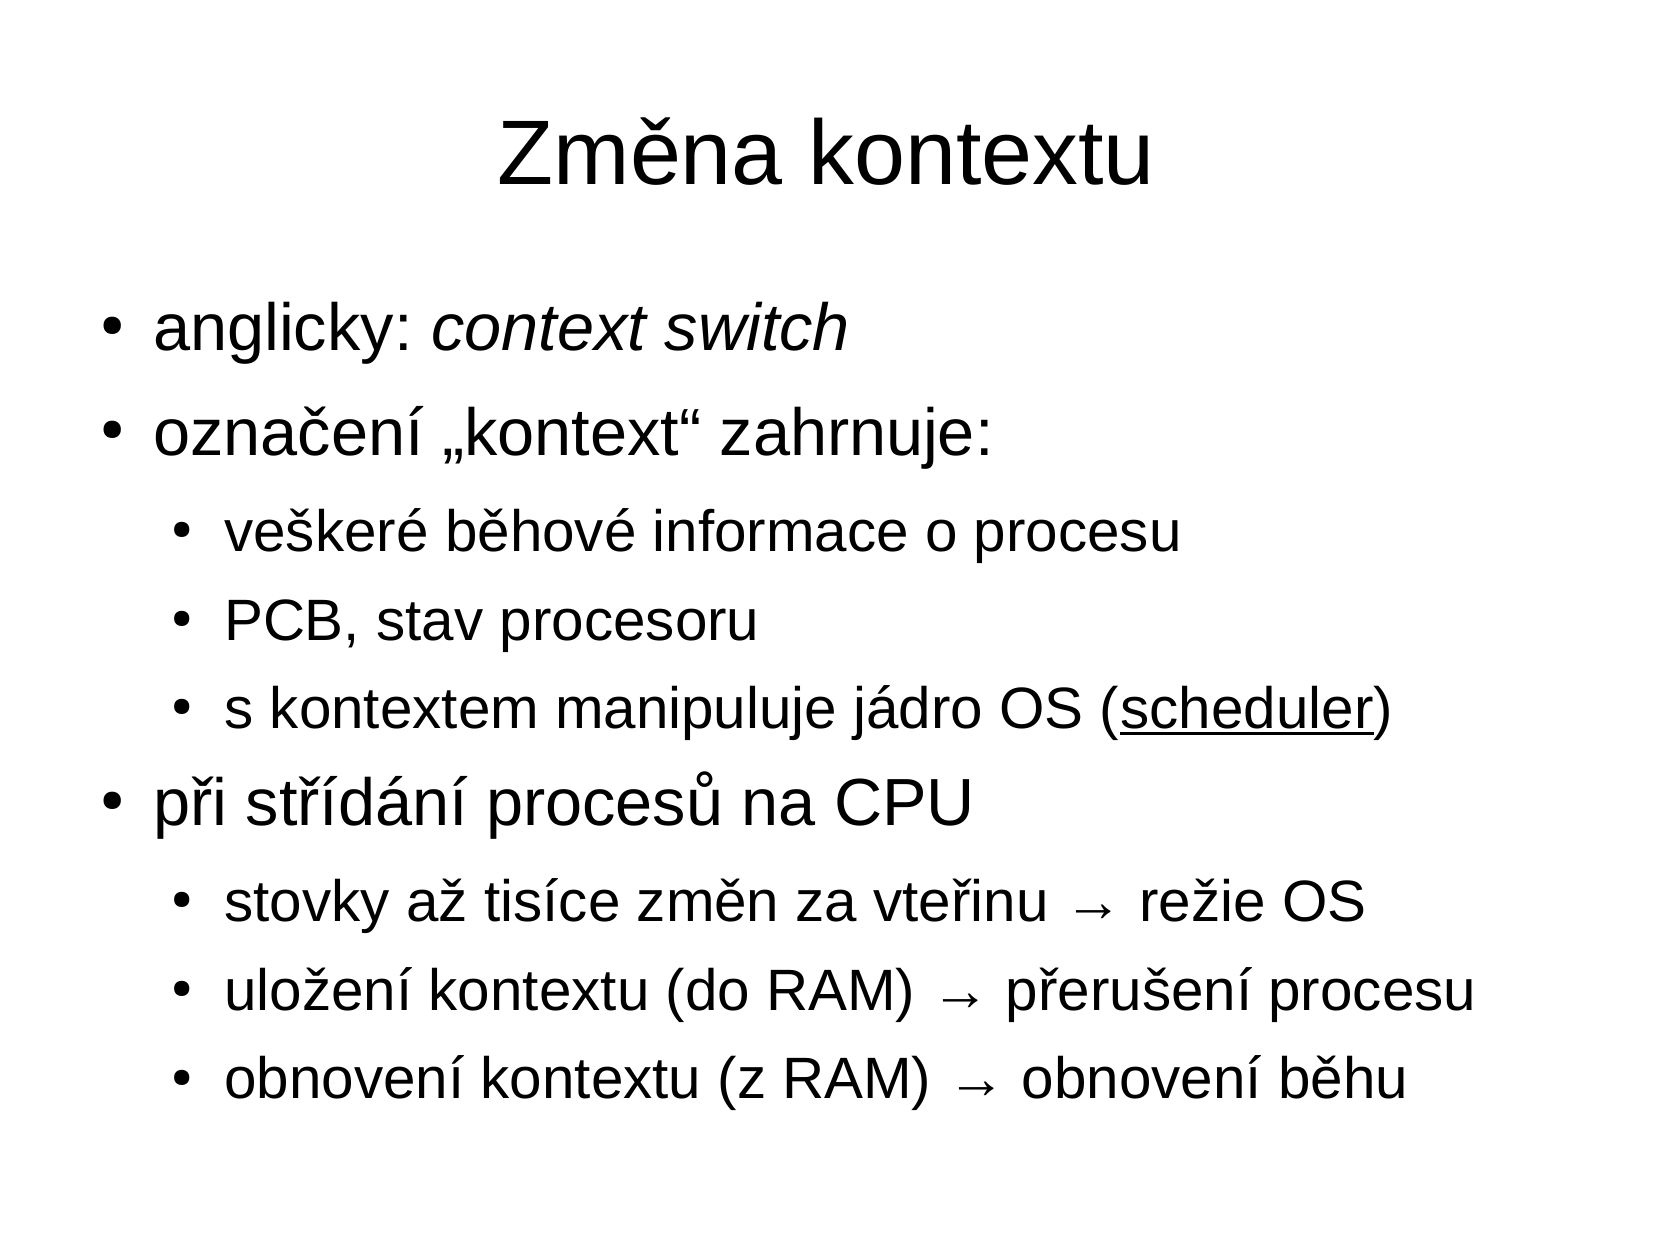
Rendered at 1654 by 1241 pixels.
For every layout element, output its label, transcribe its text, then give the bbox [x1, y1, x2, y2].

list anglicky: context switch označení „kontext“ zahrnuje: veškeré běhové informace o procesu PCB, stav procesoru s kontextem manipuluje jádro OS (scheduler) při střídání procesů na CPU stovky až tisíce změn za vteřinu → režie OS uložení kontextu (do RAM) → přerušení procesu obnovení kontextu (z RAM) → obnovení běhu [82, 290, 1571, 1112]
title Změna kontextu [82, 56, 1571, 250]
